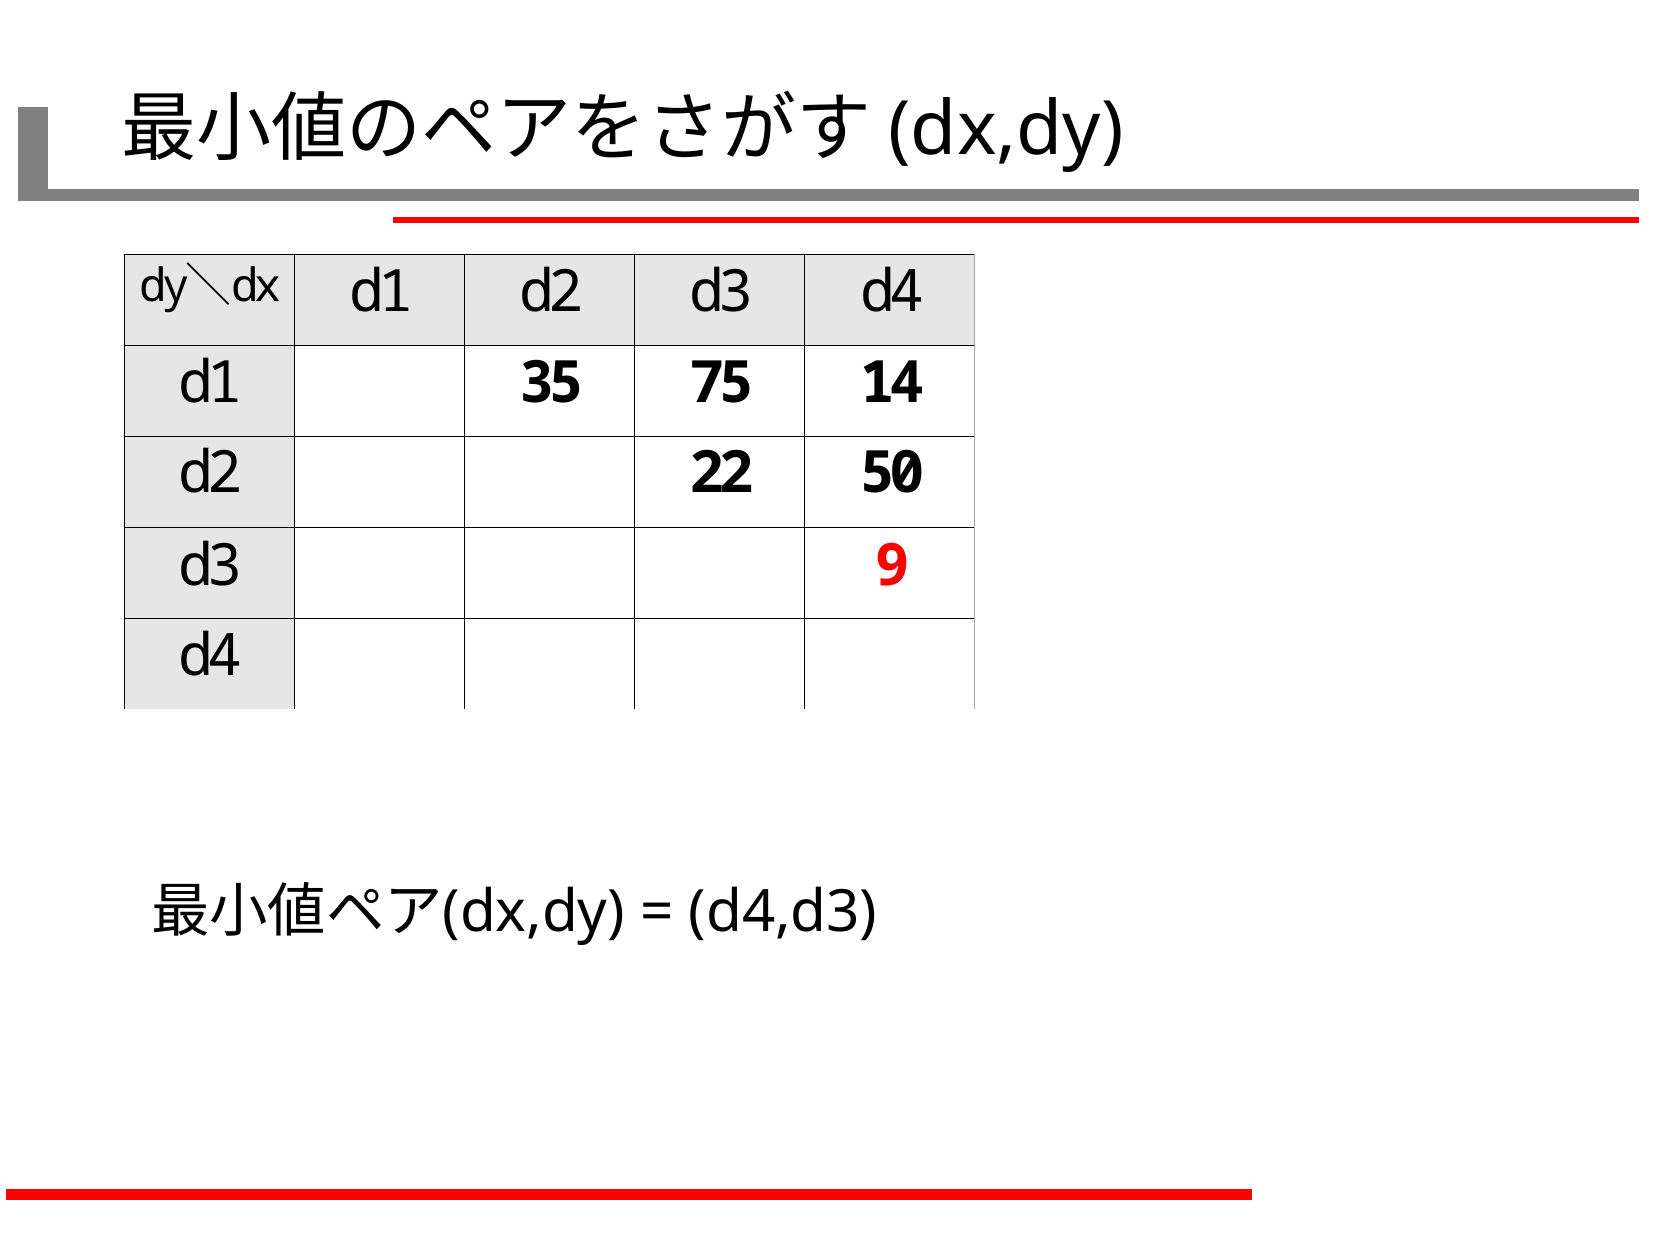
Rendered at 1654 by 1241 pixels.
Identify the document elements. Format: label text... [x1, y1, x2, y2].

picture [123, 253, 975, 709]
text_box 最小値ペア(dx,dy) = (d4,d3) [136, 856, 1211, 938]
title 最小値のペアをさがす (dx,dy) [121, 18, 1534, 226]
